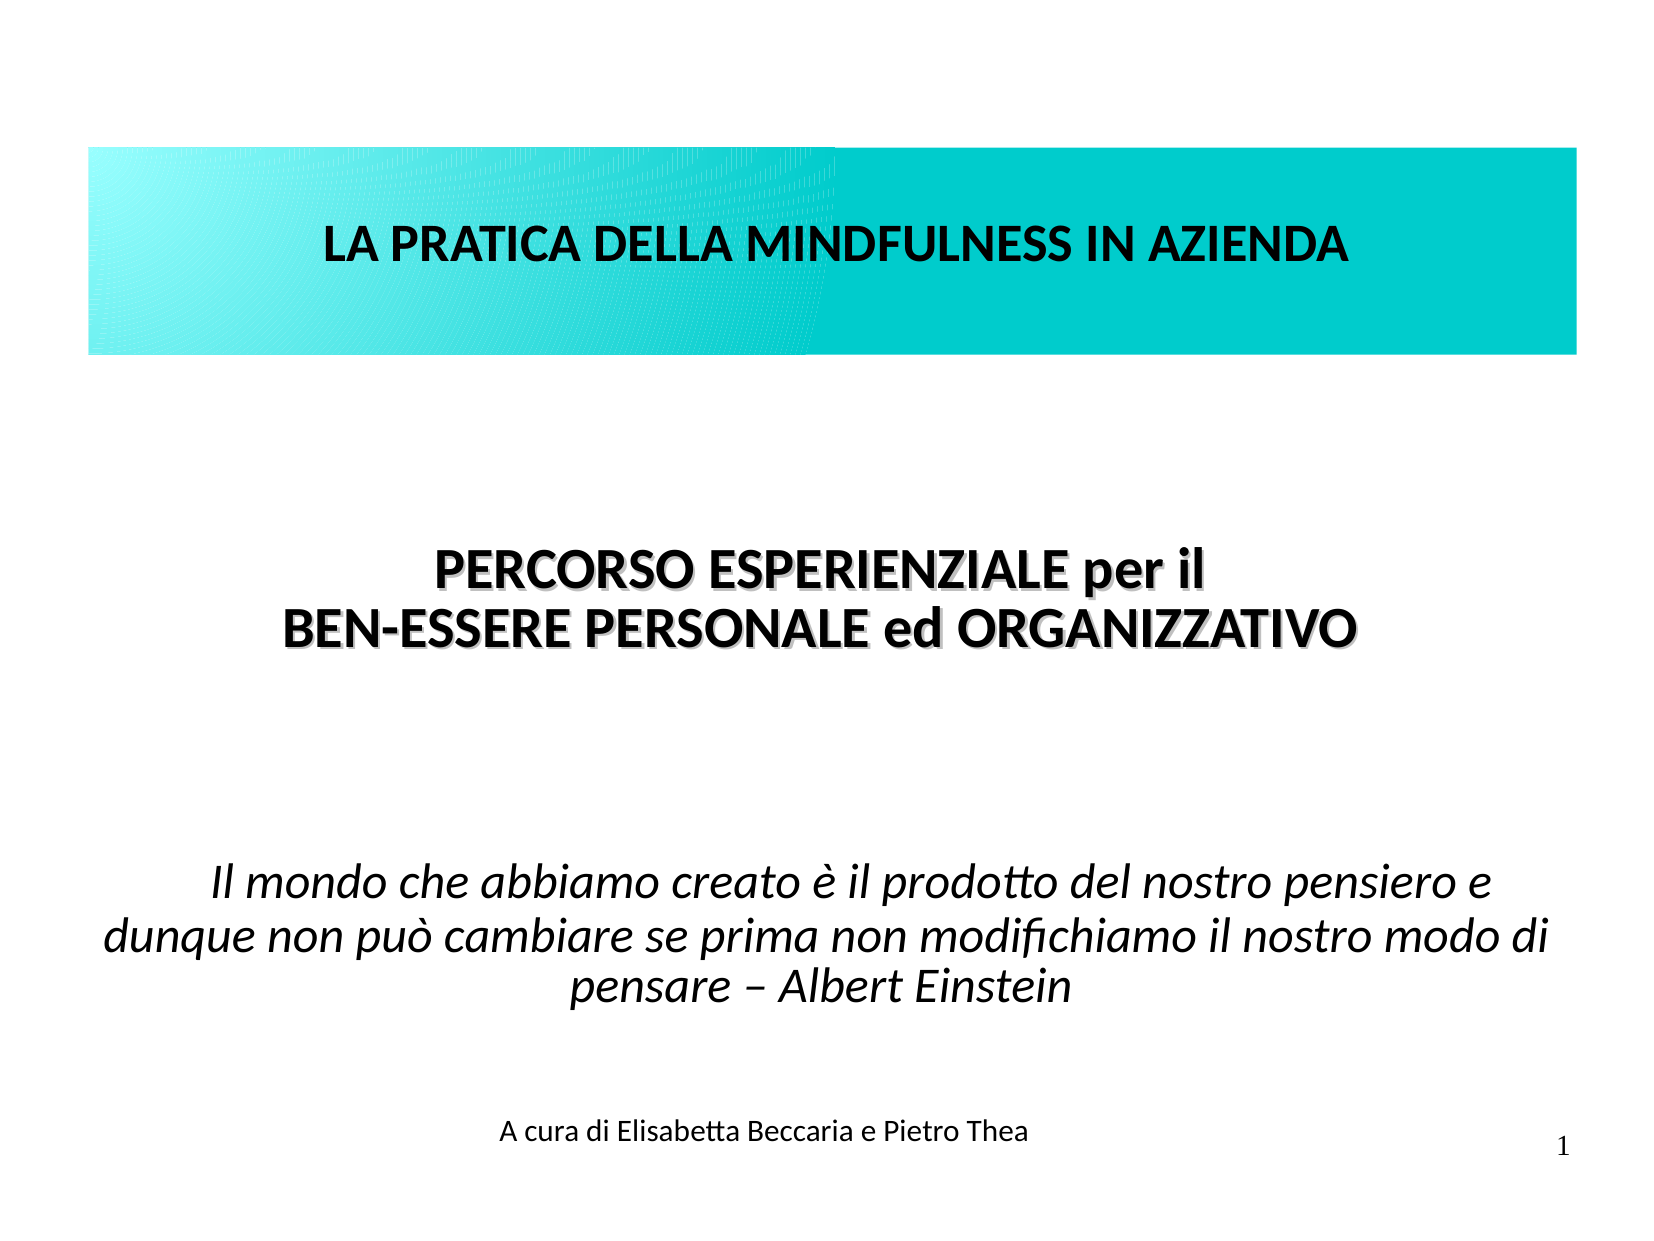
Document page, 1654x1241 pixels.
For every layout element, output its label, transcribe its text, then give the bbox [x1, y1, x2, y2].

subtitle PERCORSO ESPERIENZIALE per il BEN-ESSERE PERSONALE ed ORGANIZZATIVO Il mondo che abbiamo creato è il prodotto del nostro pensiero e dunque non può cambiare se prima non modifichiamo il nostro modo di pensare – Albert Einstein [82, 258, 1571, 1042]
text_box A cura di Elisabetta Beccaria e Pietro Thea [52, 1110, 1477, 1182]
title LA PRATICA DELLA MINDFULNESS IN AZIENDA [88, 147, 1577, 355]
text_box [818, 596, 861, 668]
